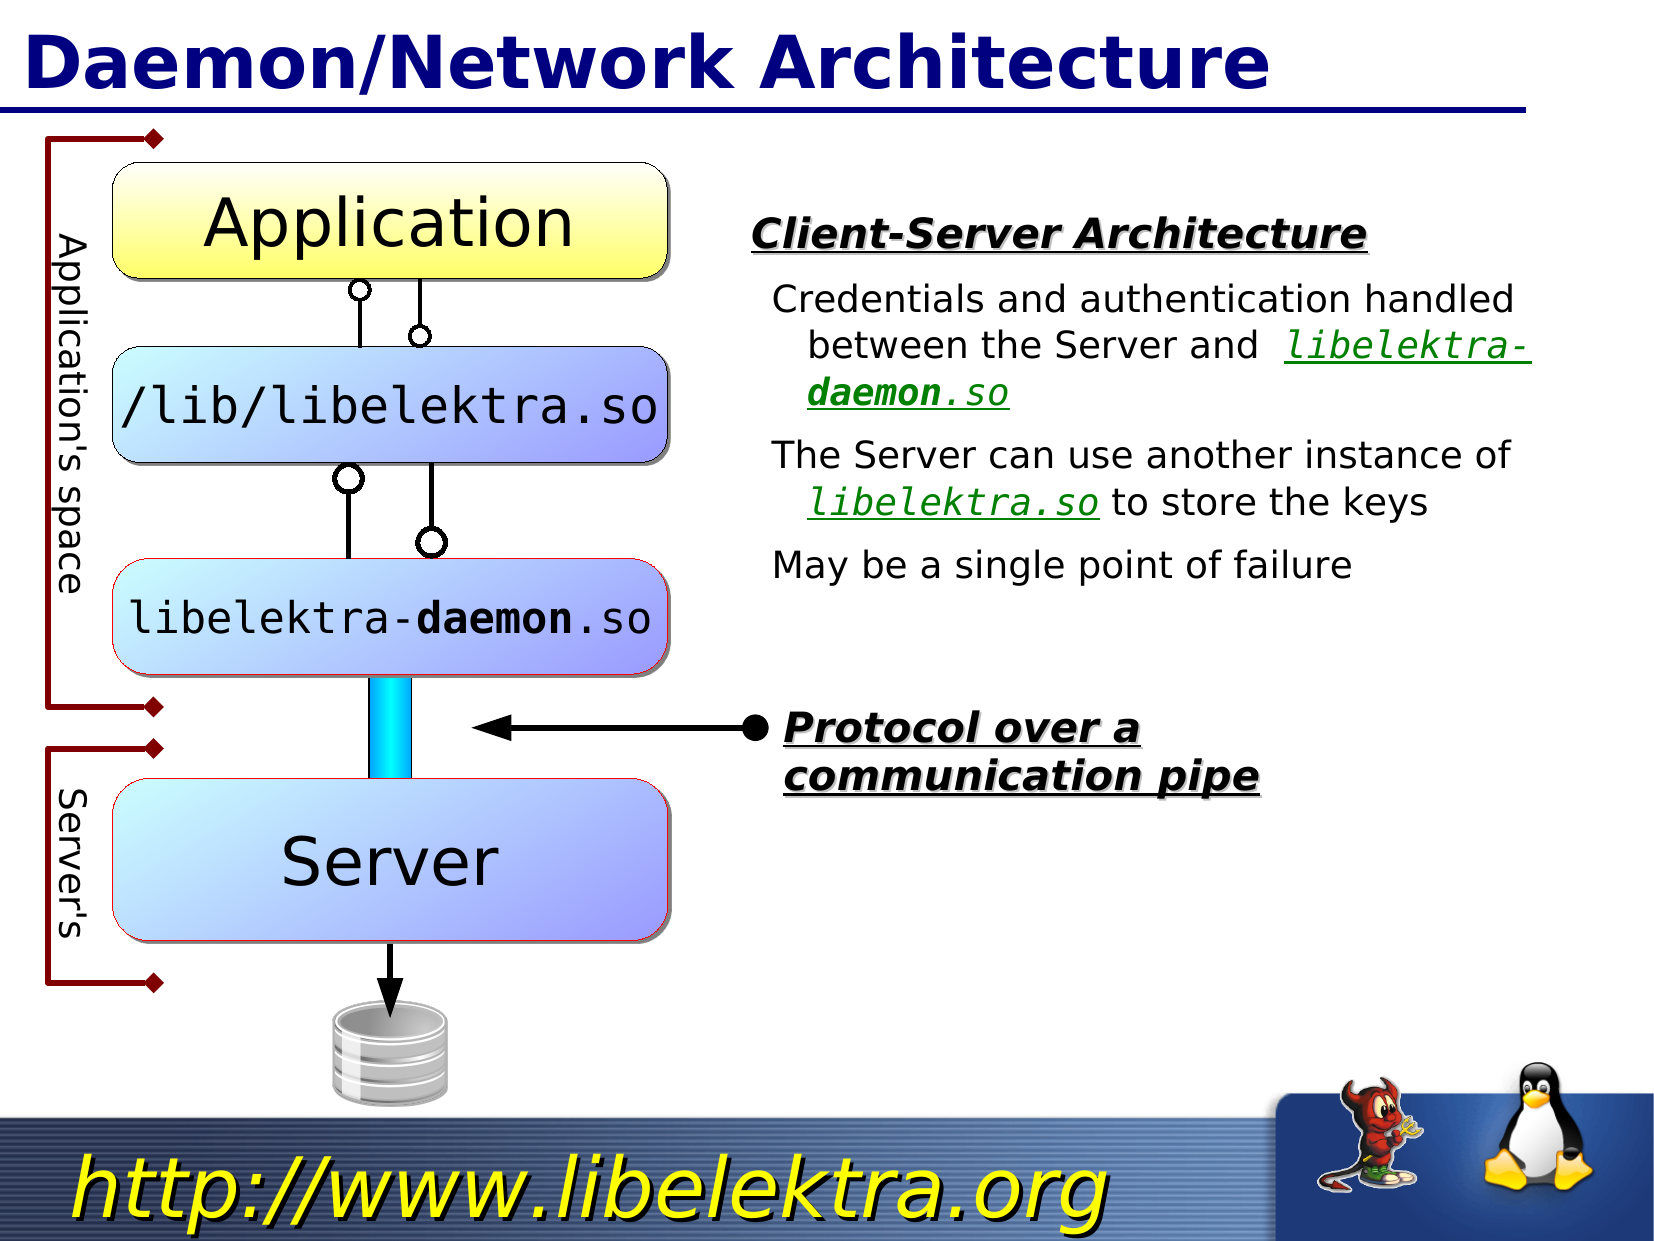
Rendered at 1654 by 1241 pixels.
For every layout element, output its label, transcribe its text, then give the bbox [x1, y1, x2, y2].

text_box /lib/libelektra.so [112, 346, 668, 463]
text_box [348, 278, 372, 348]
text_box libelektra-daemon.so [112, 558, 668, 675]
text_box Server's [53, 787, 98, 944]
text_box Application's space [53, 233, 98, 612]
text_box [415, 462, 448, 559]
text_box Application [112, 162, 668, 279]
text_box [332, 462, 365, 559]
text_box [408, 278, 432, 348]
list Client-Server Architecture Credentials and authentication handled between the Server and libelektra-daemon.so The Server can use another instance of libelektra.so to store the keys May be a single point of failure [721, 201, 1566, 595]
list Protocol over a communication pipe [768, 695, 1310, 809]
picture [0, 1000, 1654, 1241]
text_box [368, 675, 412, 778]
text_box Daemon/Network Architecture [22, 14, 1611, 111]
text_box Server [112, 778, 668, 941]
